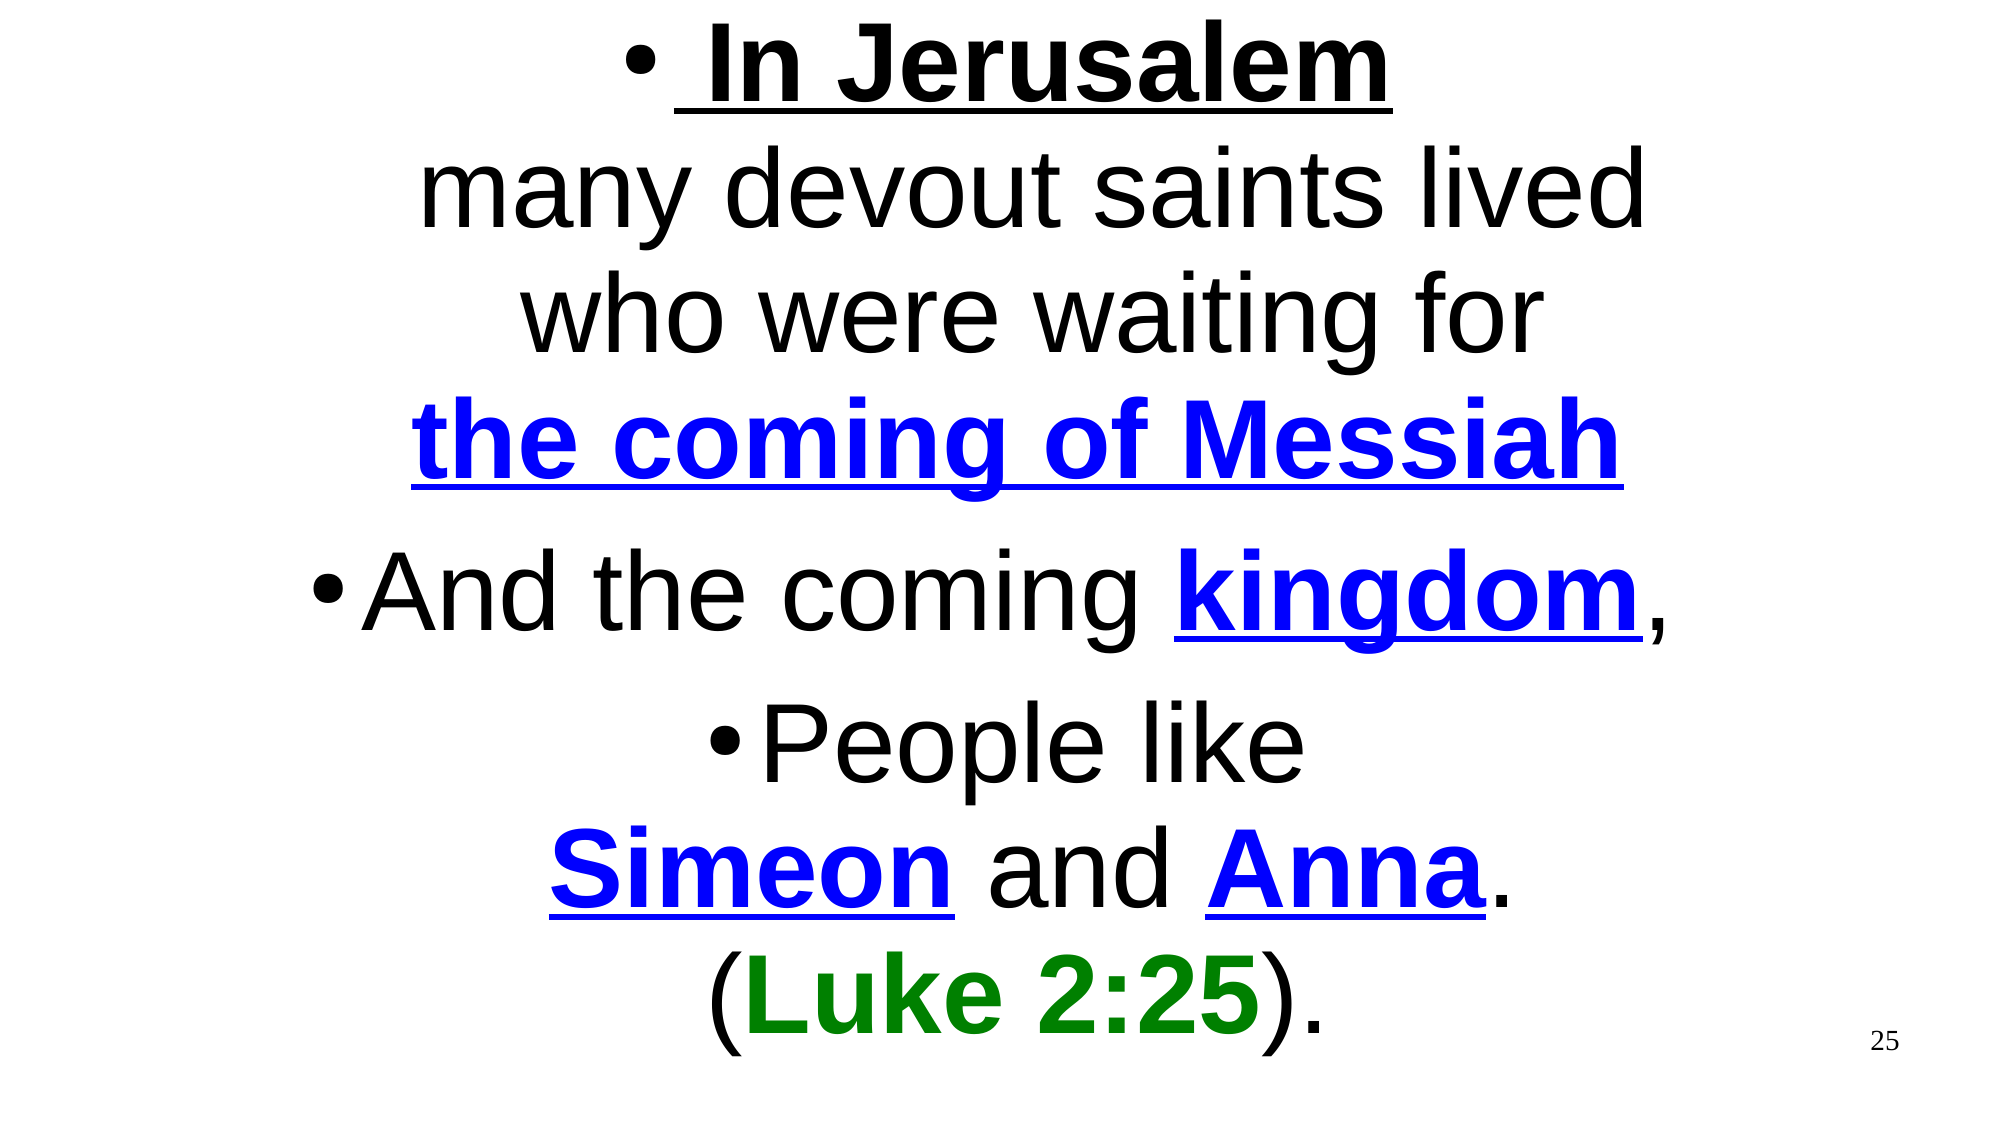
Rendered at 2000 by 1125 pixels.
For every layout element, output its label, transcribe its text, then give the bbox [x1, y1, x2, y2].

list In Jerusalem many devout saints lived who were waiting for the coming of Messiah And the coming kingdom, People like Simeon and Anna. (Luke 2:25). [0, 0, 1996, 1123]
